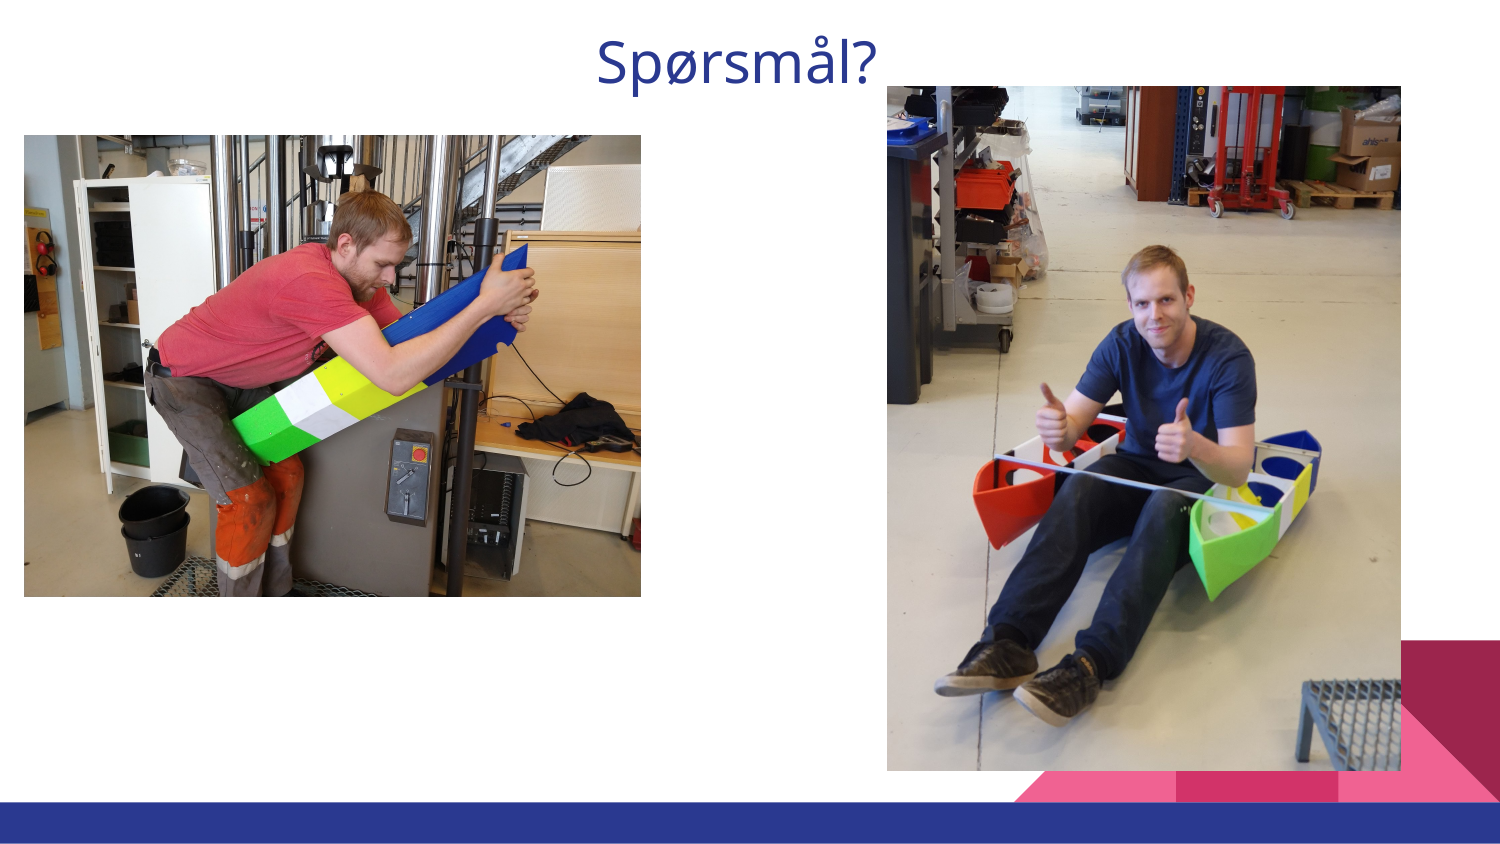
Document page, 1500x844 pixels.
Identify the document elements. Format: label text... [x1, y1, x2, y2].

title Spørsmål? [38, 10, 1437, 111]
picture [887, 86, 1401, 771]
picture [24, 135, 641, 597]
